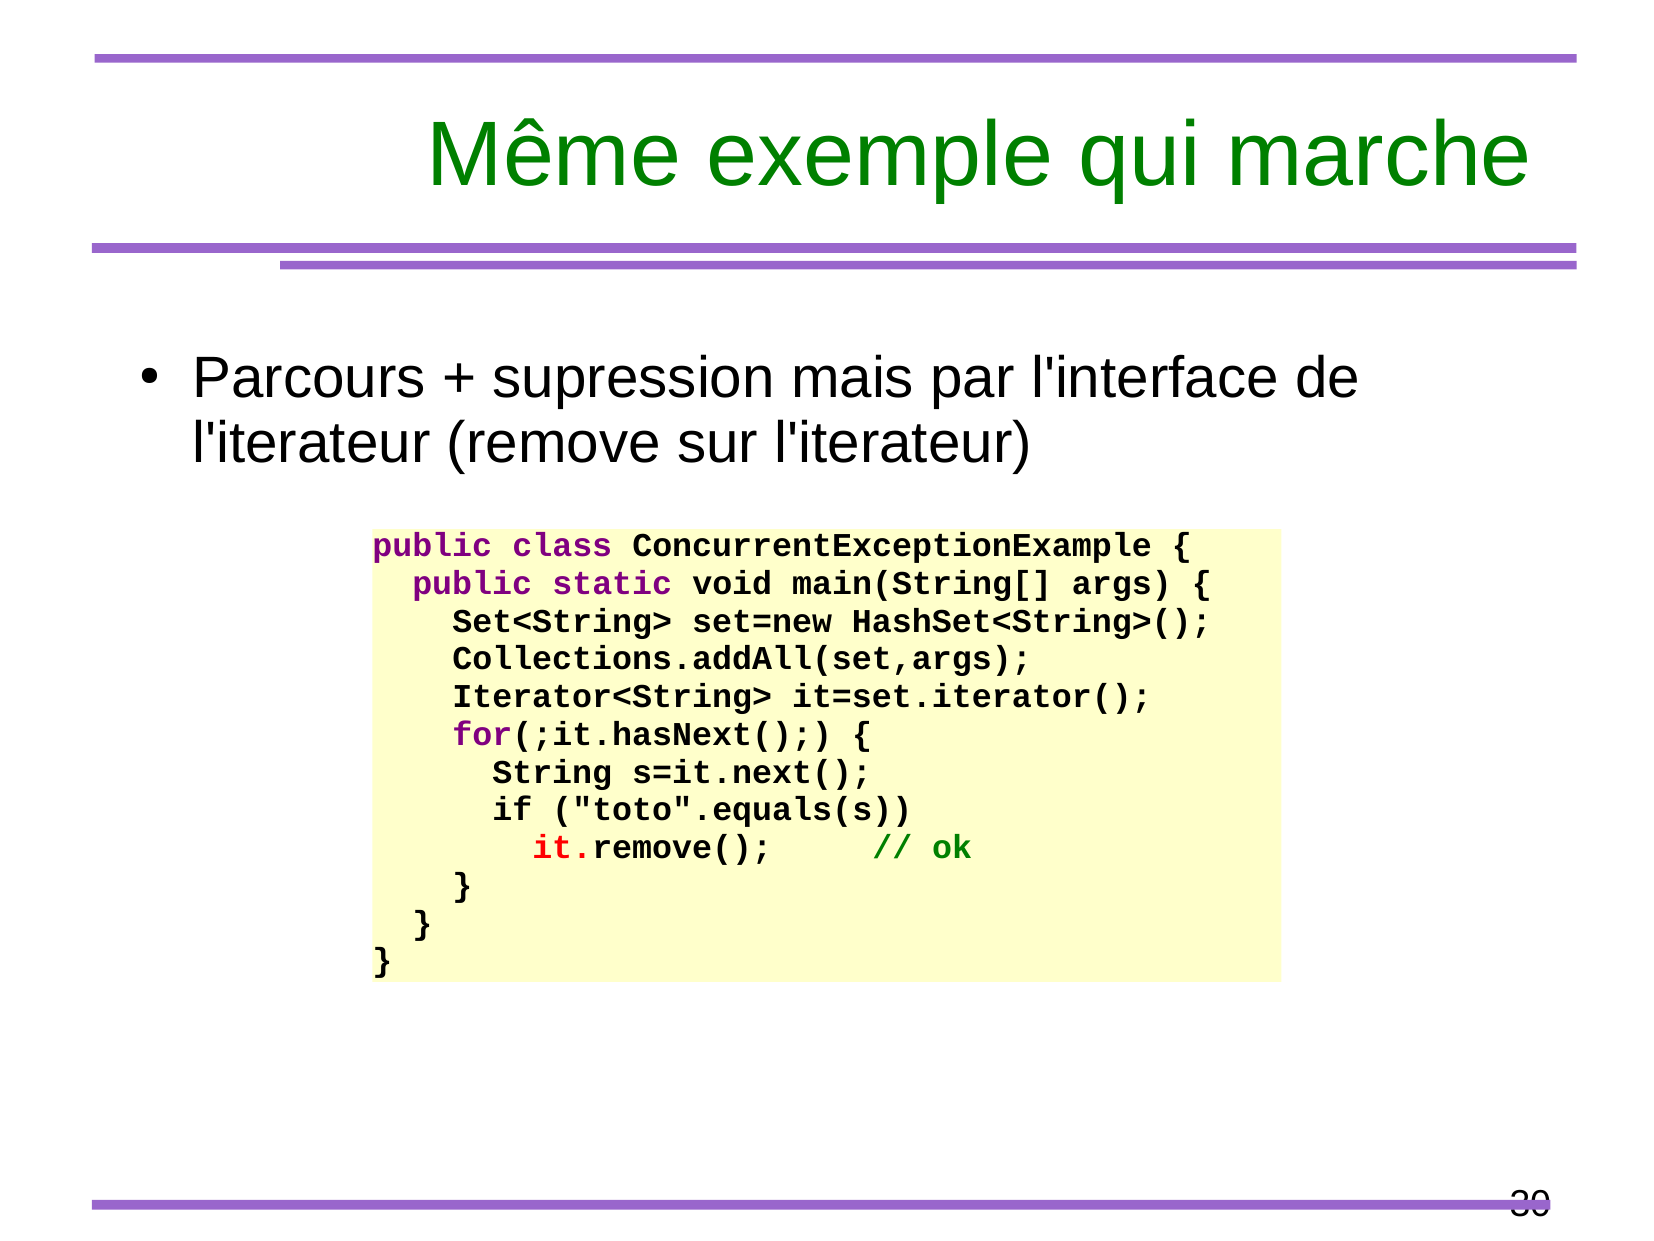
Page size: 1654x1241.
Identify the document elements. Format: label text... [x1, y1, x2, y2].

title Même exemple qui marche [121, 49, 1534, 257]
text_box public class ConcurrentExceptionExample { public static void main(String[] args) { Set<String> set=new HashSet<String>(); Collections.addAll(set,args); Iterator<String> it=set.iterator(); for(;it.hasNext();) { String s=it.next(); if ("toto".equals(s)) it.remove(); // ok } } } [372, 529, 1282, 982]
list Parcours + supression mais par l'interface de l'iterateur (remove sur l'iterateur) [121, 344, 1534, 493]
